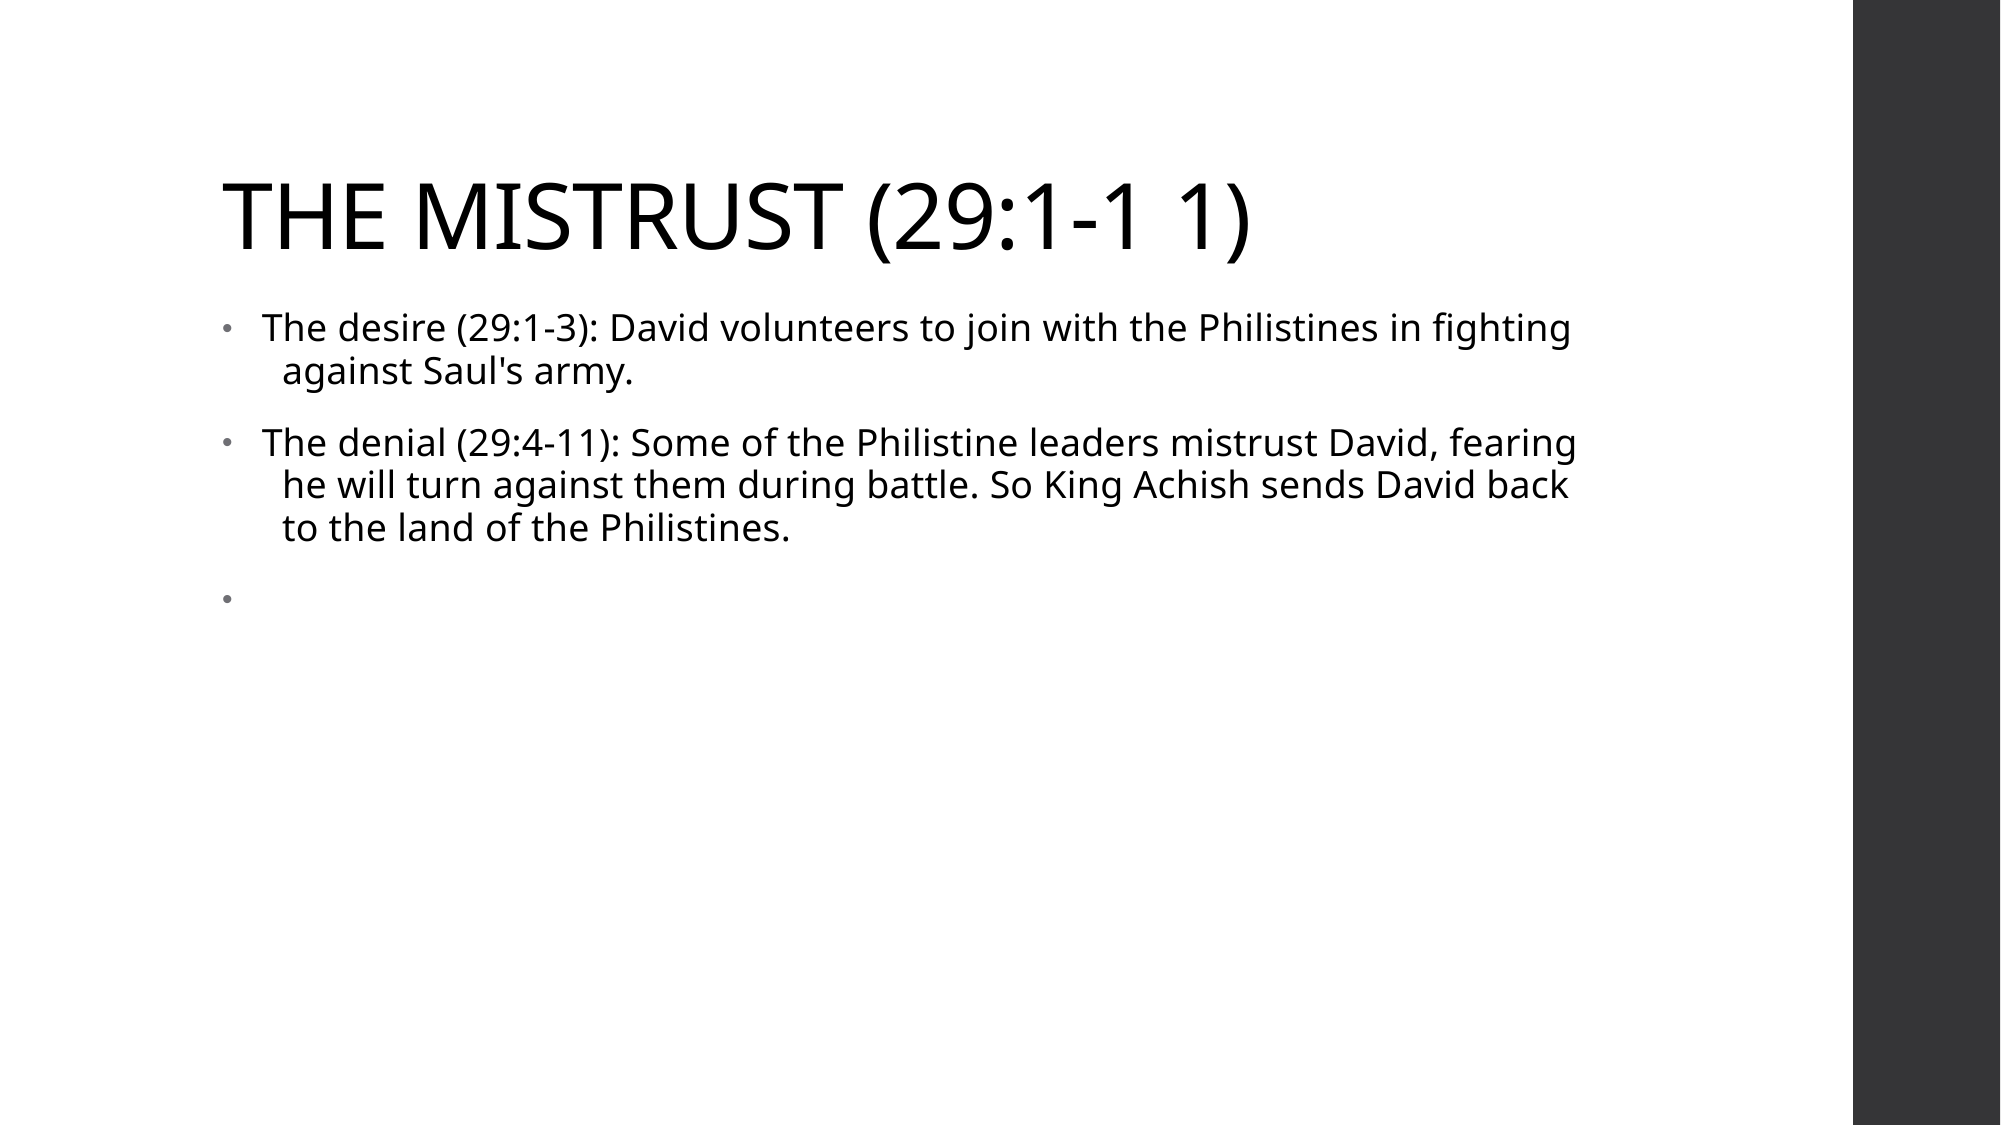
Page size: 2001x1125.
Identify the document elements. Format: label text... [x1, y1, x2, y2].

list The desire (29:1-3): David volunteers to join with the Philistines in fighting against Saul's army. The denial (29:4-11): Some of the Philistine leaders mistrust David, fearing he will turn against them during battle. So King Achish sends David back to the land of the Philistines. [206, 299, 1617, 1014]
title THE MISTRUST (29:1-1 1) [206, 60, 1797, 278]
